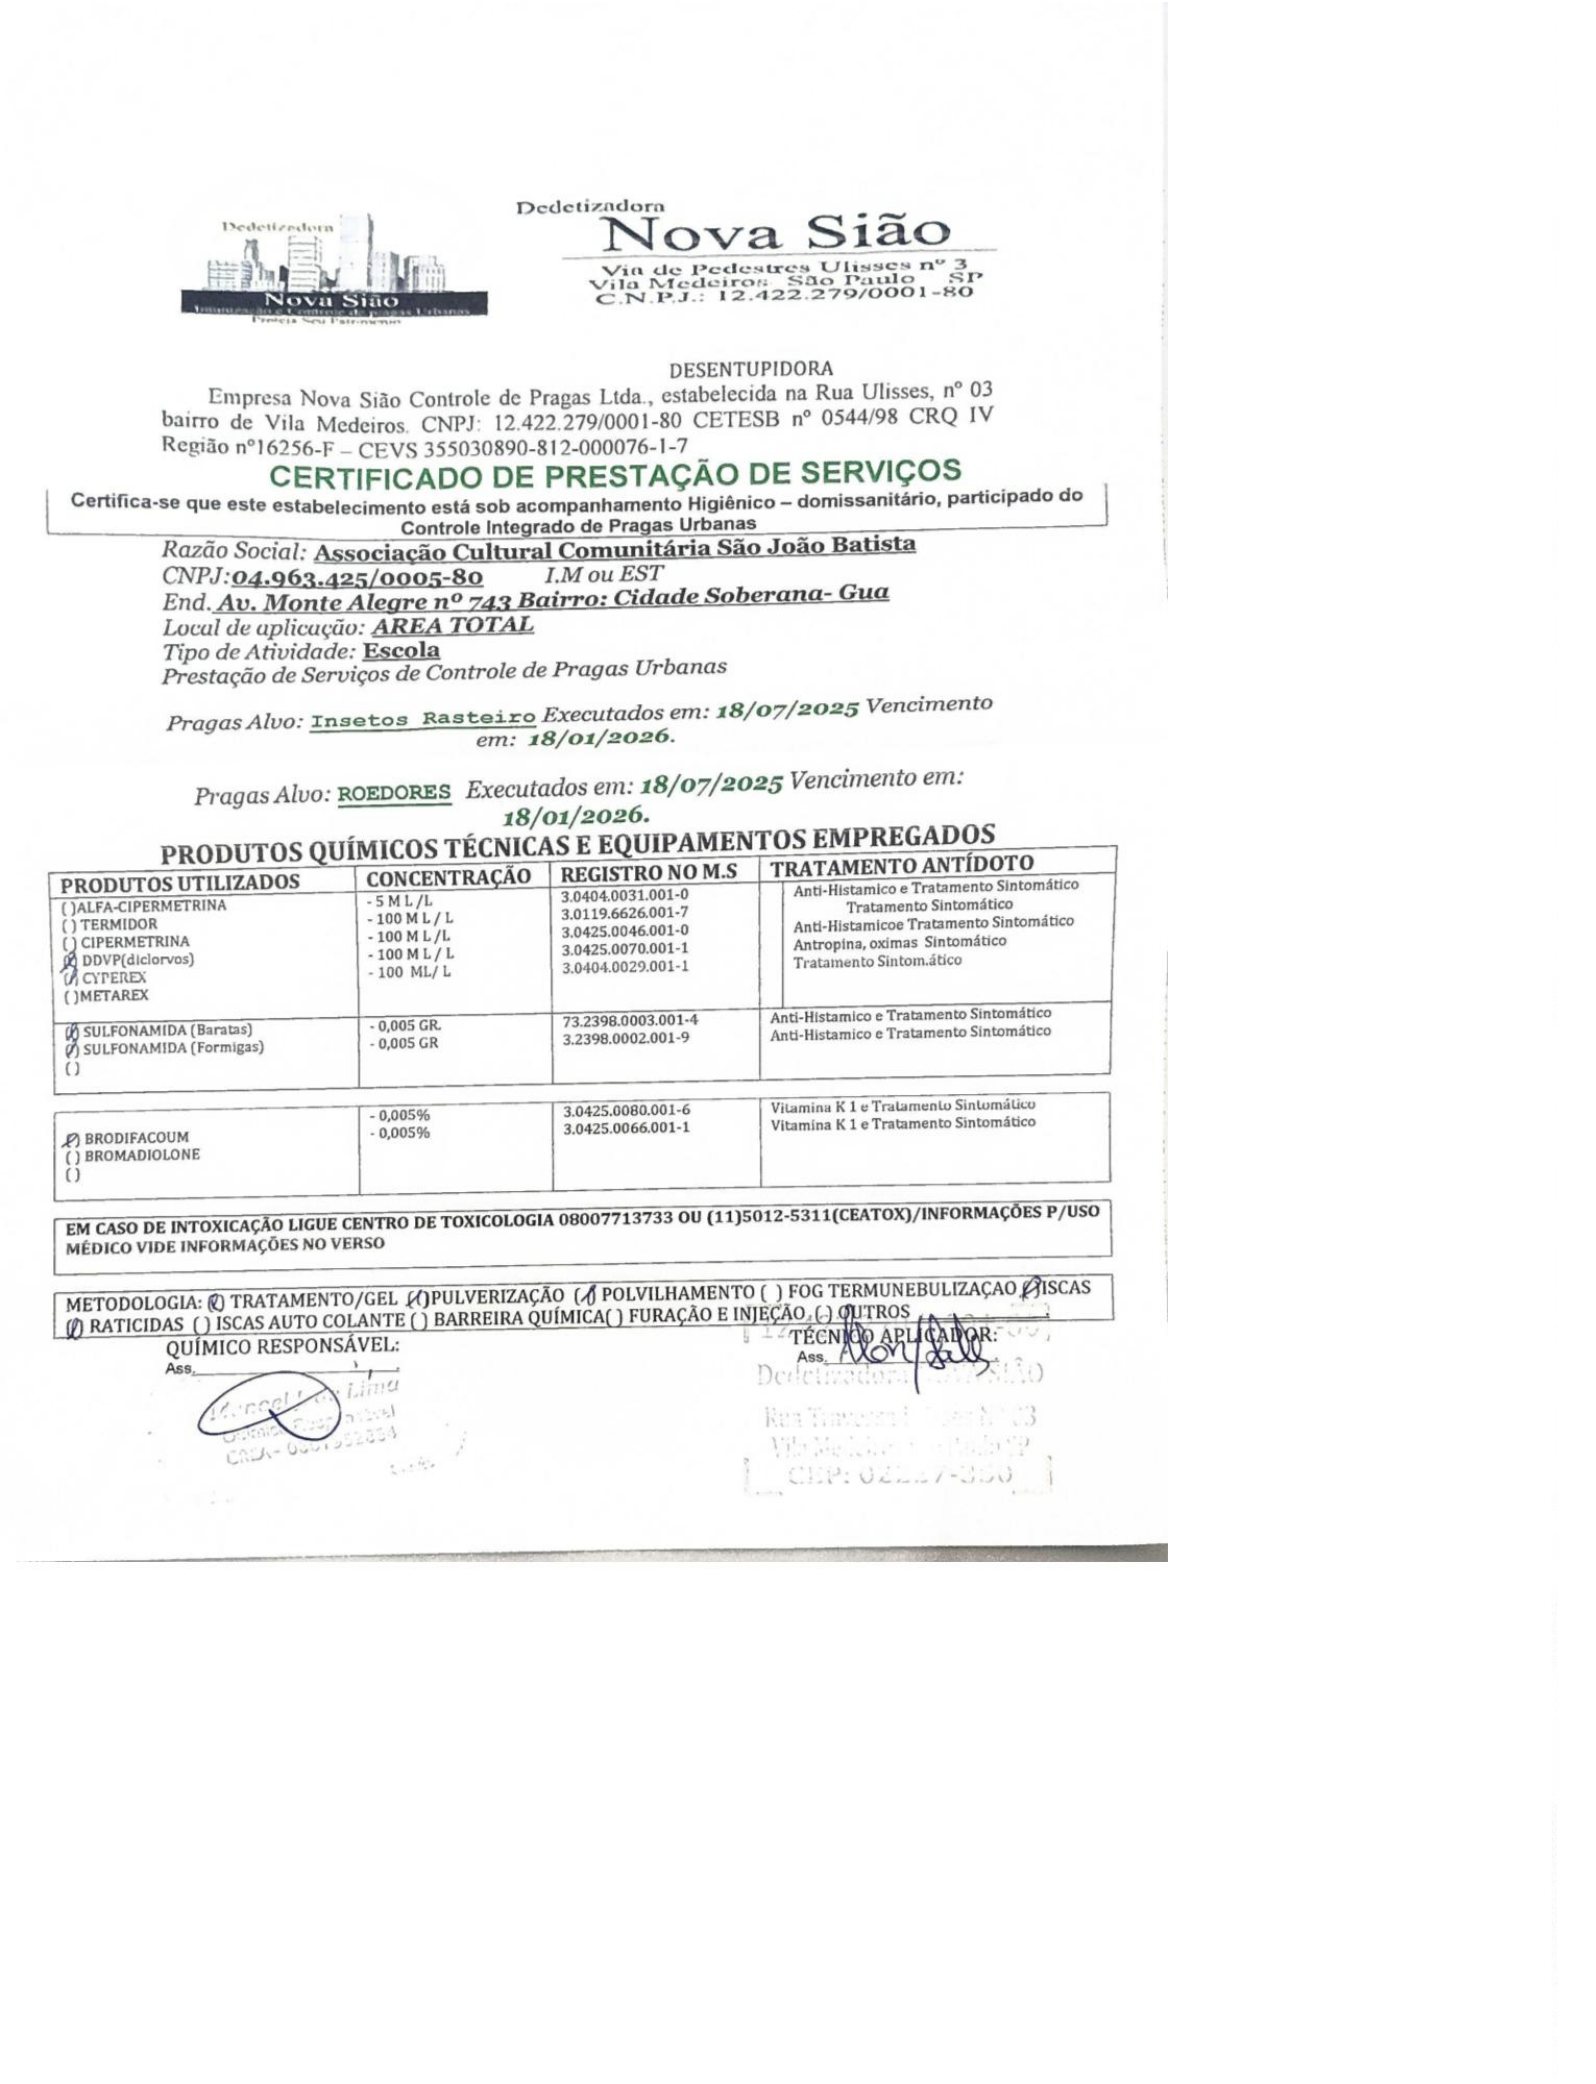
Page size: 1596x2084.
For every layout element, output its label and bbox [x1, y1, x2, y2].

text_box [0, 2, 1558, 2082]
